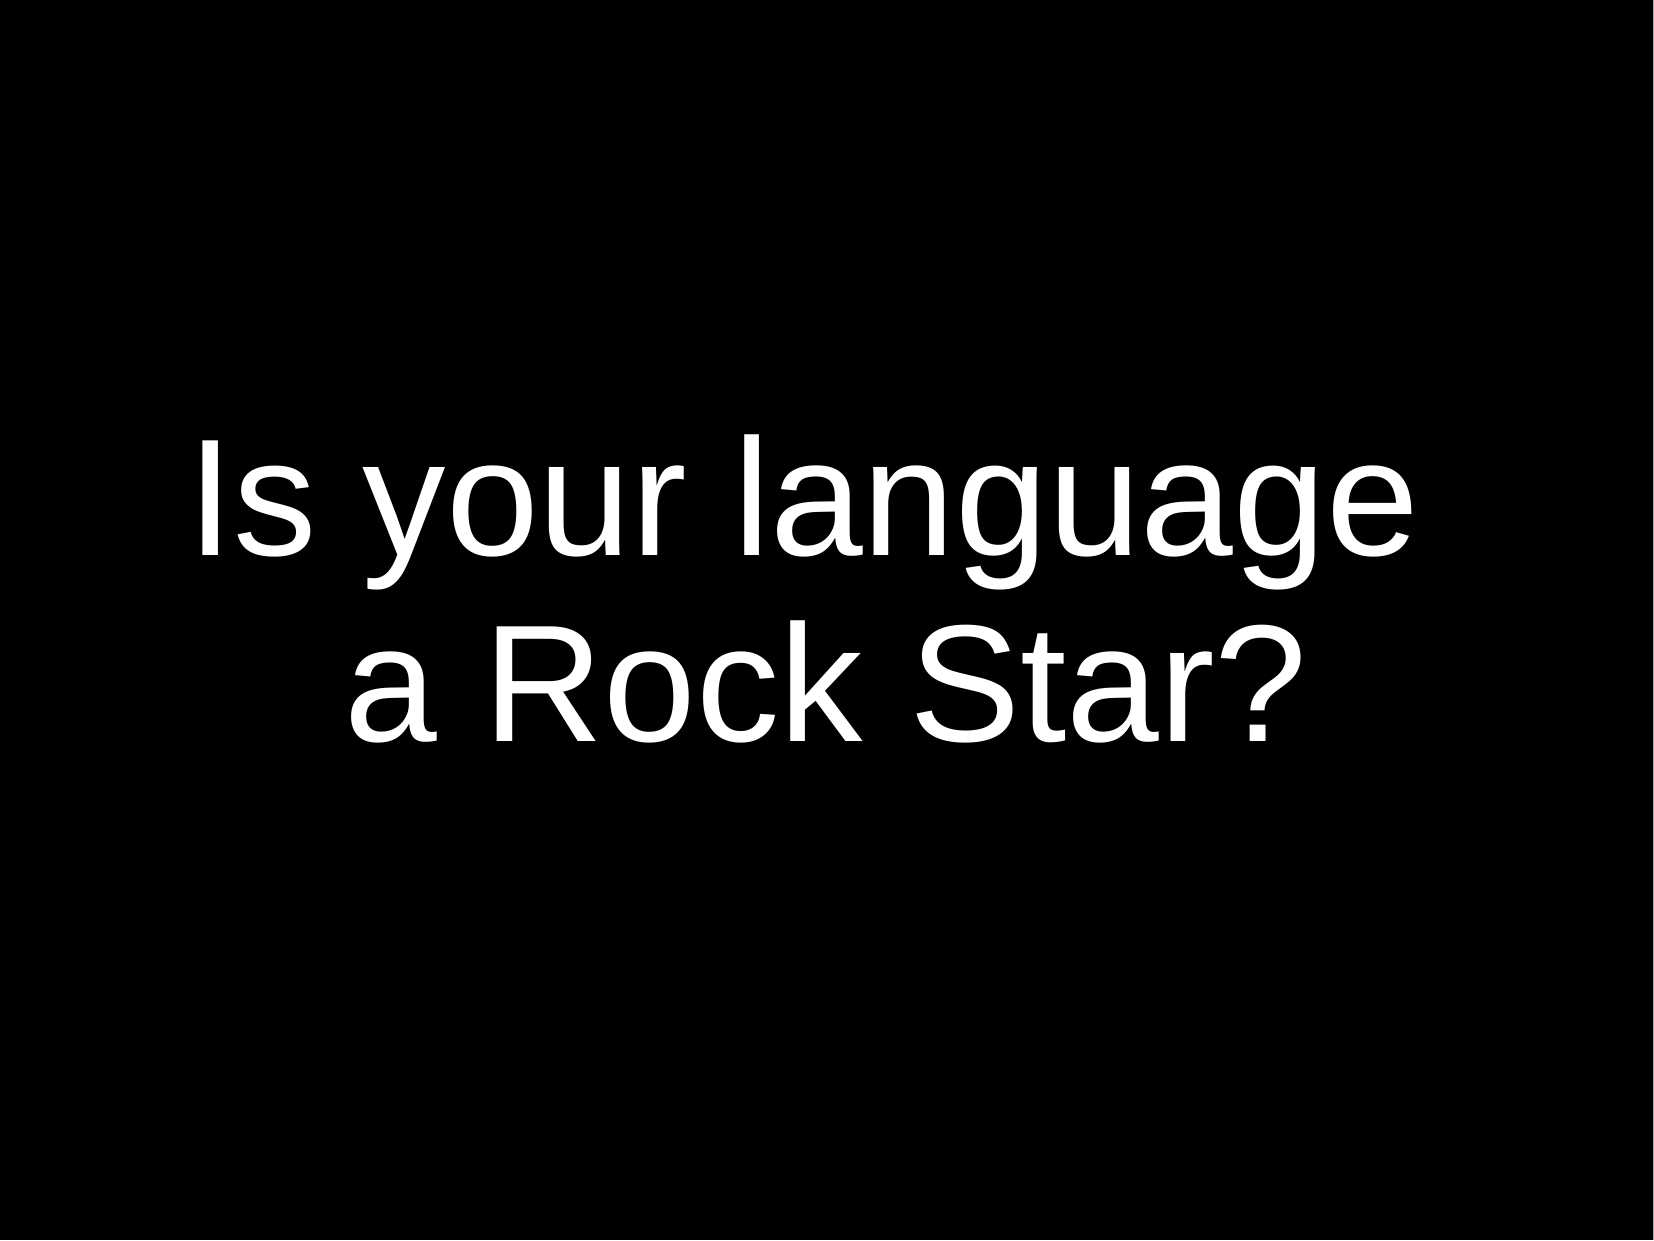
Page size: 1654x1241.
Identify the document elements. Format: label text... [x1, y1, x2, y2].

title Is your language a Rock Star? [82, 265, 1571, 916]
